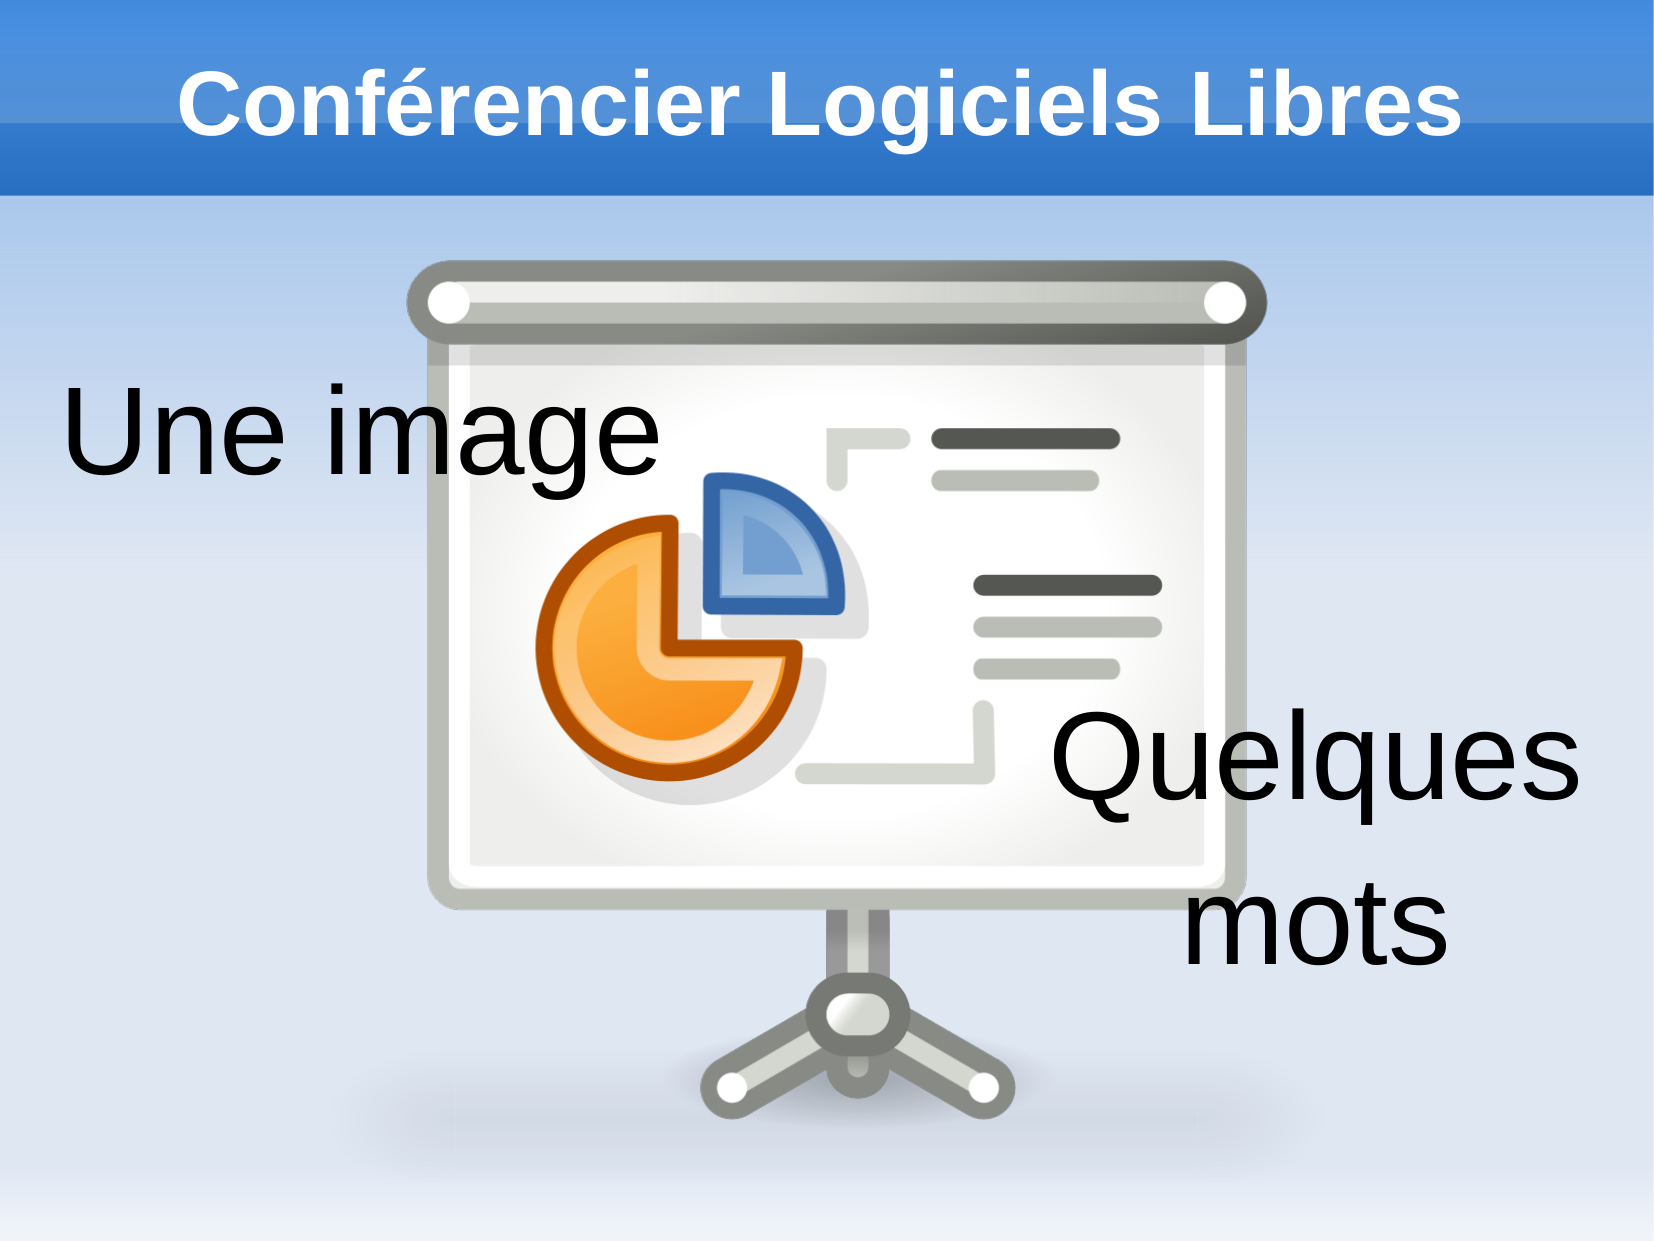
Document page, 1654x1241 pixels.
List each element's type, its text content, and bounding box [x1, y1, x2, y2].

text_box Une image [45, 354, 680, 525]
text_box Quelques mots [1033, 679, 1599, 1029]
picture [0, 0, 1654, 1241]
title Conférencier Logiciels Libres [76, 0, 1565, 208]
